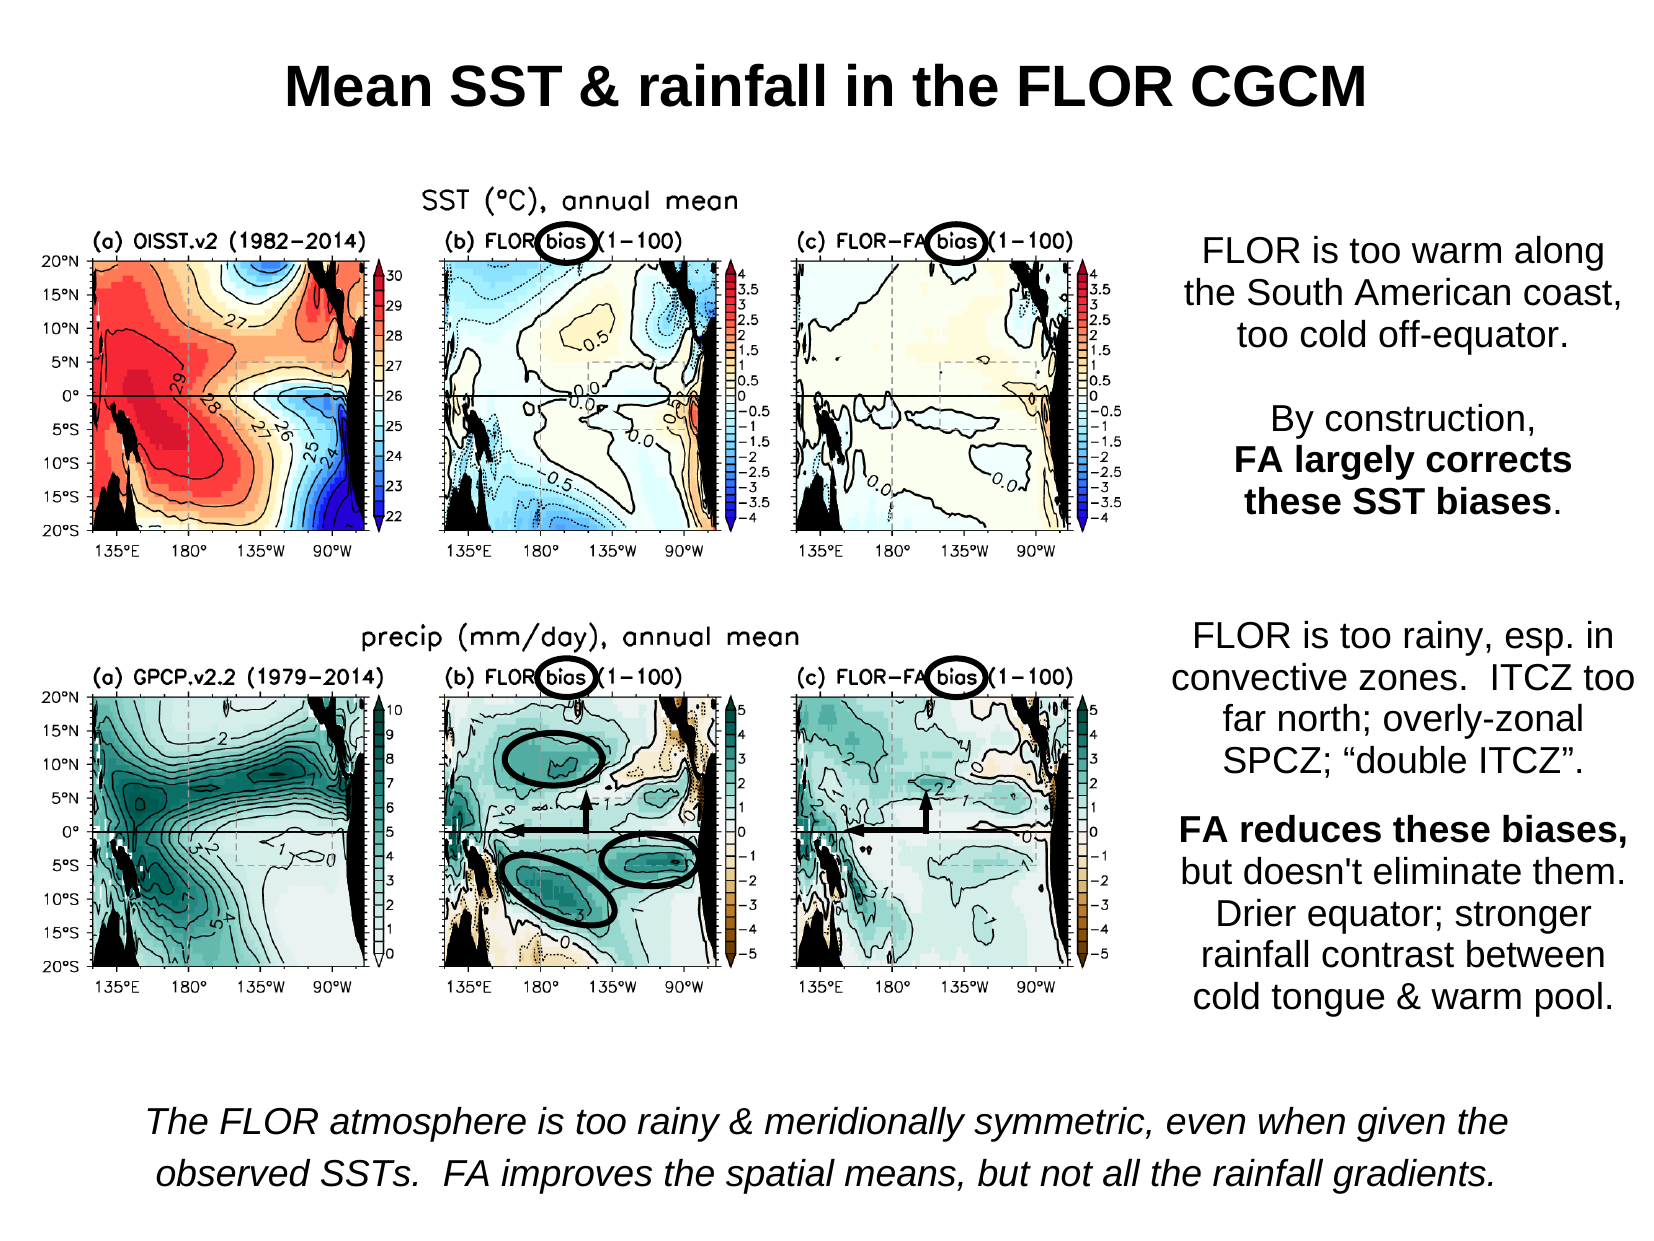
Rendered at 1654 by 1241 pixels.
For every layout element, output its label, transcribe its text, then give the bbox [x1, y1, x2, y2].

text_box FLOR is too warm along the South American coast, too cold off-equator. By construction, FA largely corrects these SST biases. [1153, 223, 1654, 530]
picture [1, 616, 1136, 1013]
picture [1, 180, 1136, 577]
text_box The FLOR atmosphere is too rainy & meridionally symmetric, even when given the observed SSTs. FA improves the spatial means, but not all the rainfall gradients. [39, 1089, 1615, 1194]
text_box FLOR is too rainy, esp. in convective zones. ITCZ too far north; overly-zonal SPCZ; “double ITCZ”. [1153, 608, 1654, 789]
text_box Mean SST & rainfall in the FLOR CGCM [39, 38, 1615, 119]
text_box FA reduces these biases, but doesn't eliminate them. Drier equator; stronger rainfall contrast between cold tongue & warm pool. [1153, 802, 1654, 1025]
